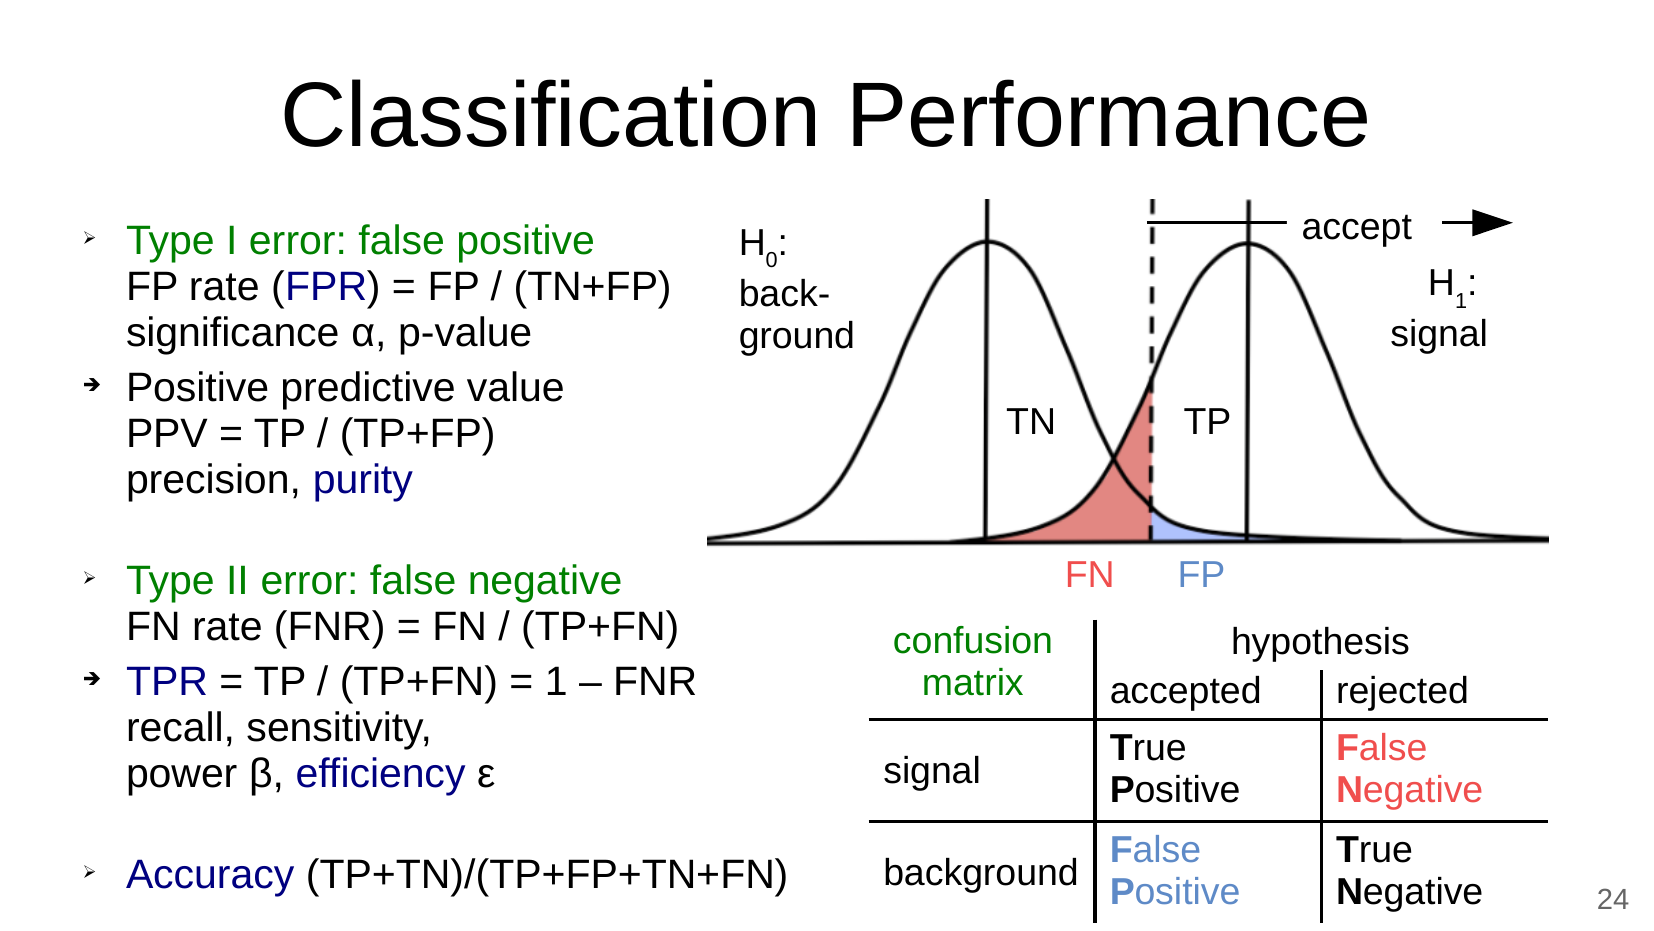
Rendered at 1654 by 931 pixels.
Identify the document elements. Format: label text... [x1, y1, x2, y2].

text_box hypothesis [1207, 613, 1433, 670]
picture [707, 199, 1549, 551]
text_box H1: signal [1375, 254, 1517, 496]
text_box accept [1286, 198, 1442, 257]
table_header accepted [1097, 621, 1320, 718]
text_box TN [991, 392, 1073, 452]
text_box confusion matrix [878, 611, 1068, 711]
table_cell True Negative [1323, 823, 1547, 923]
table_cell False Negative [1323, 721, 1547, 820]
table_cell True Positive [1097, 721, 1320, 820]
table_cell signal [870, 721, 1093, 820]
table_header [870, 621, 1093, 718]
title Classification Performance [82, 37, 1571, 193]
text_box FP [1162, 546, 1241, 605]
text_box TP [1168, 392, 1247, 452]
text_box H0: back- ground [723, 213, 900, 499]
text_box FN [1050, 546, 1148, 620]
list Type I error: false positive FP rate (FPR) = FP / (TN+FP) significance α, p-value Positive predictive value PPV = TP / (TP+FP) precision, purity Type II error: false negative FN rate (FNR) = FN / (TP+FN) TPR = TP / (TP+FN) = 1 – FNR recall, sensitivity, power β, efficiency ε Accuracy (TP+TN)/(TP+FP+TN+FN) [1148, 217, 1571, 901]
list Type I error: false positive FP rate (FPR) = FP / (TN+FP) significance α, p-value Positive predictive value PPV = TP / (TP+FP) precision, purity Type II error: false negative FN rate (FNR) = FN / (TP+FN) TPR = TP / (TP+FN) = 1 – FNR recall, sensitivity, power β, efficiency ε Accuracy (TP+TN)/(TP+FP+TN+FN) [82, 217, 1050, 901]
table_cell background [870, 823, 1093, 923]
table_cell False Positive [1097, 823, 1320, 923]
table_header rejected [1323, 621, 1547, 718]
